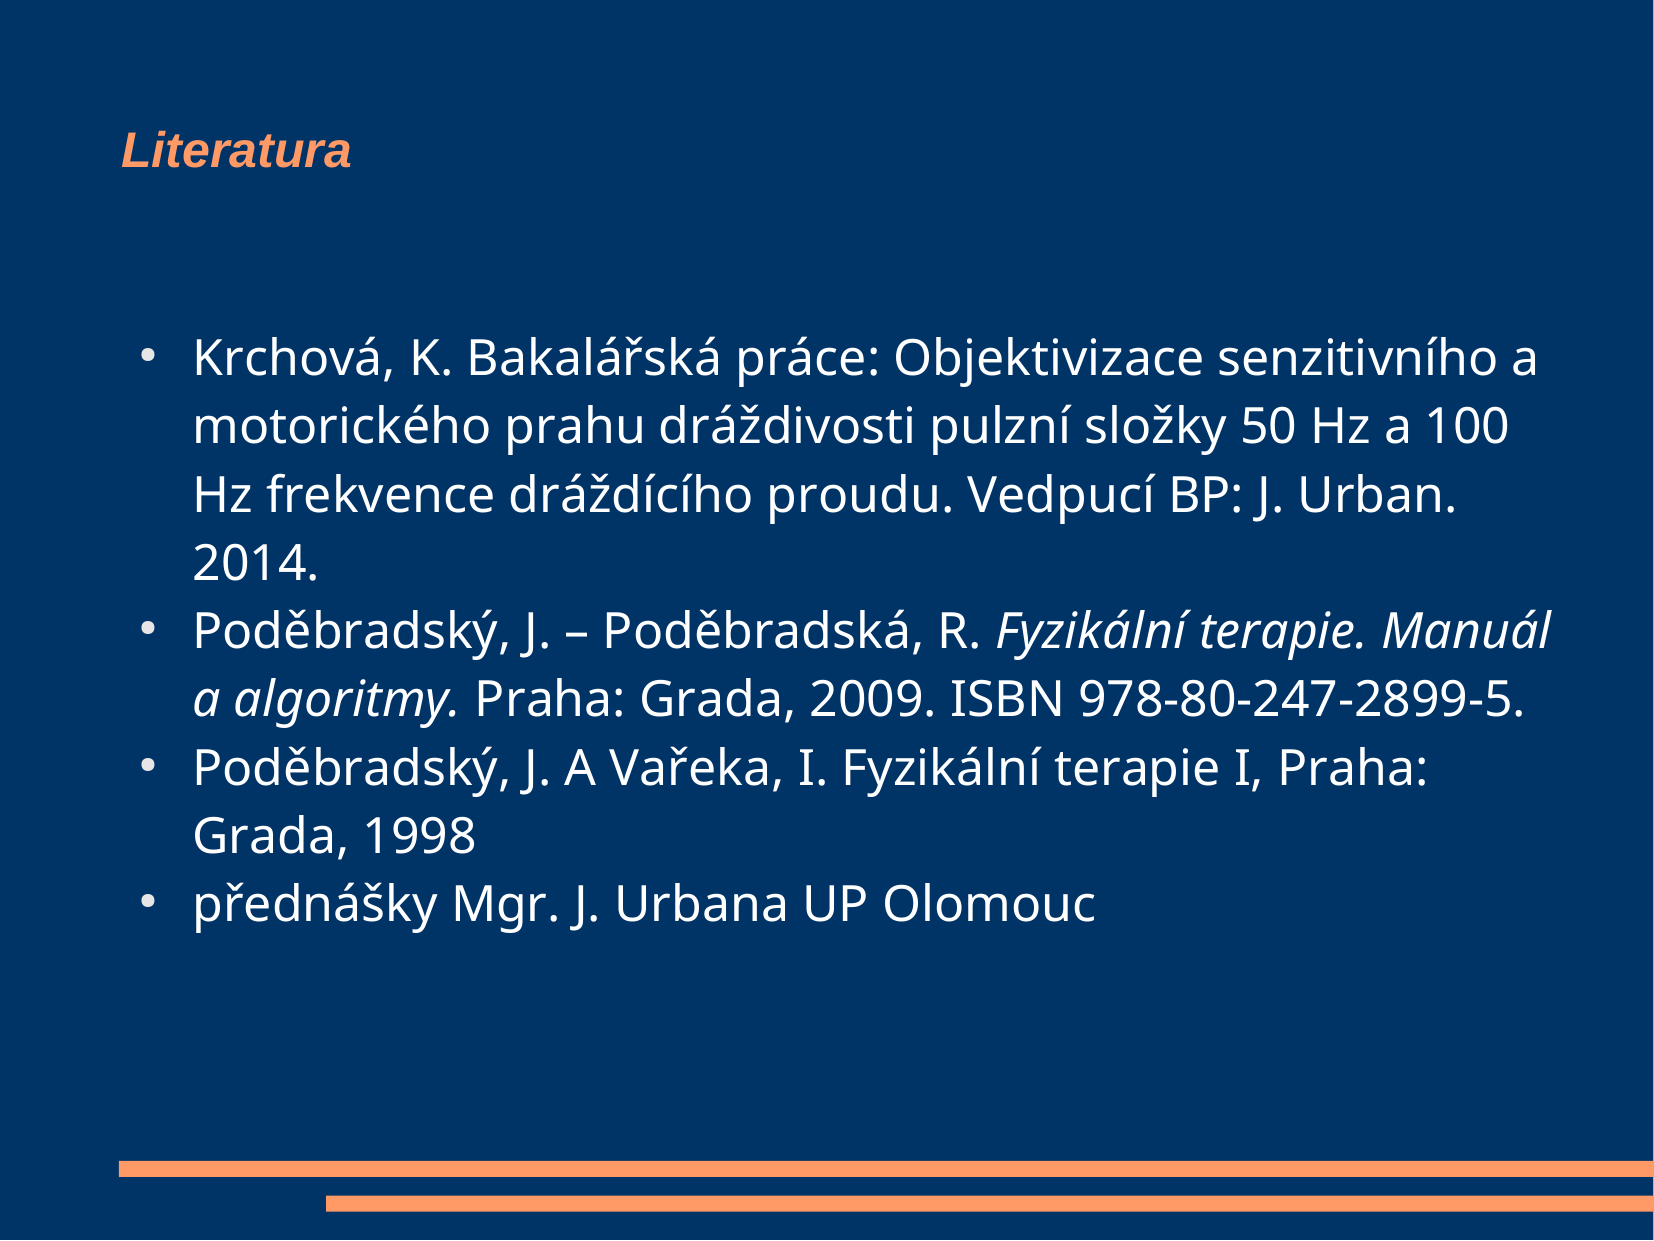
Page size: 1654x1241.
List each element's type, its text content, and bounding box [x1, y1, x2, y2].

list Krchová, K. Bakalářská práce: Objektivizace senzitivního a motorického prahu dráždivosti pulzní složky 50 Hz a 100 Hz frekvence dráždícího proudu. Vedpucí BP: J. Urban. 2014. Poděbradský, J. – Poděbradská, R. Fyzikální terapie. Manuál a algoritmy. Praha: Grada, 2009. ISBN 978-80-247-2899-5. Poděbradský, J. A Vařeka, I. Fyzikální terapie I, Praha: Grada, 1998 přednášky Mgr. J. Urbana UP Olomouc [121, 322, 1561, 1132]
title Literatura [121, 46, 1534, 254]
